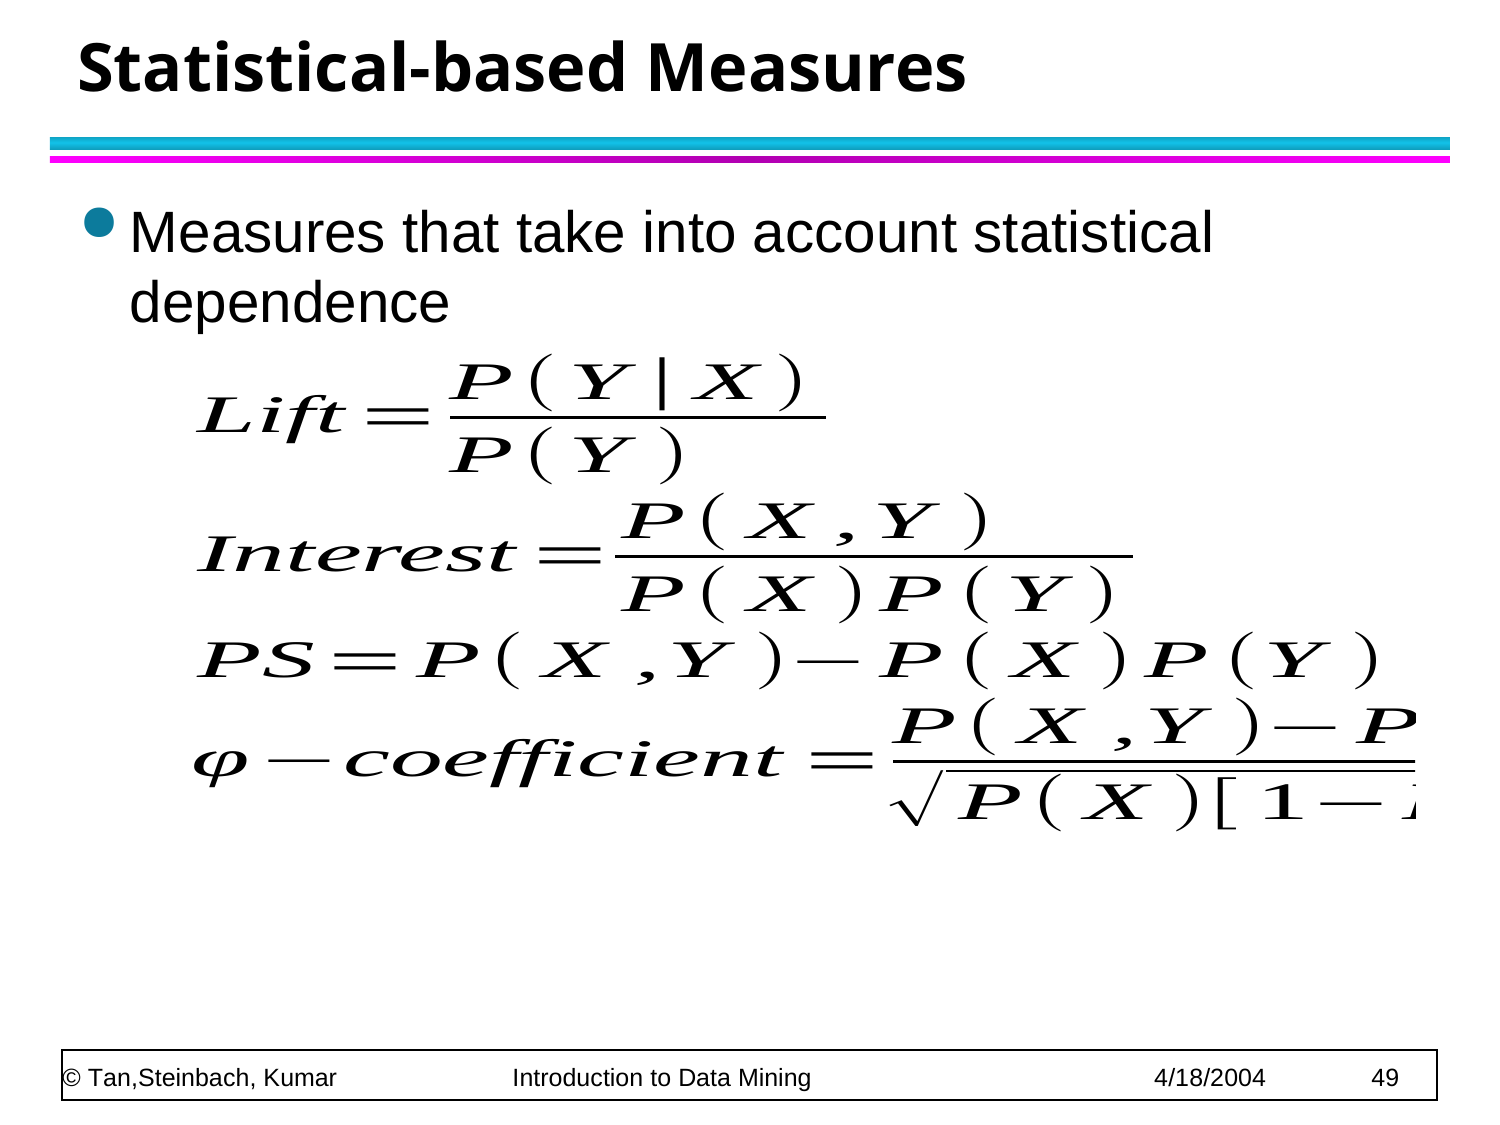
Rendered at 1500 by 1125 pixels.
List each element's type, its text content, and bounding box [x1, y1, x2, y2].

title Statistical-based Measures [62, 22, 1421, 113]
chart [165, 350, 1416, 976]
list Measures that take into account statistical dependence [67, 187, 1432, 1038]
